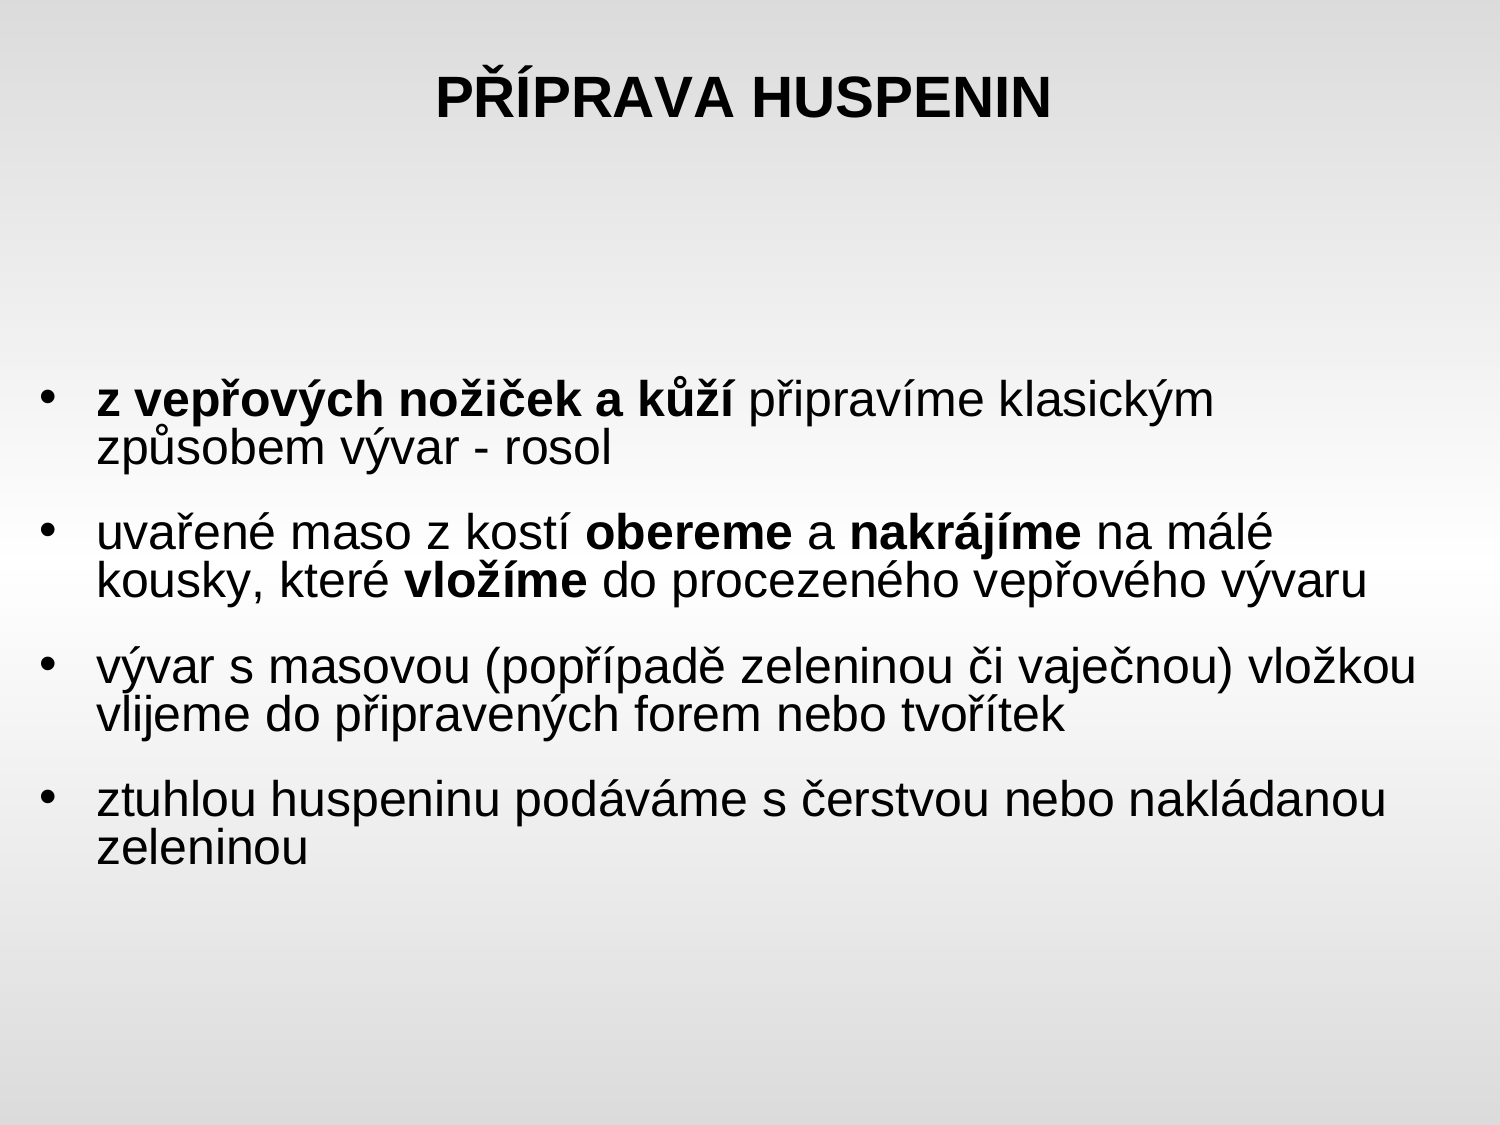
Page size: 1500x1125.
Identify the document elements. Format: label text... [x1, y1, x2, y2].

list z vepřových nožiček a kůží připravíme klasickým způsobem vývar - rosol uvařené maso z kostí obereme a nakrájíme na málé kousky, které vložíme do procezeného vepřového vývaru vývar s masovou (popřípadě zeleninou či vaječnou) vložkou vlijeme do připravených forem nebo tvořítek ztuhlou huspeninu podáváme s čerstvou nebo nakládanou zeleninou [24, 237, 1450, 976]
title PŘÍPRAVA HUSPENIN [62, 49, 1426, 138]
